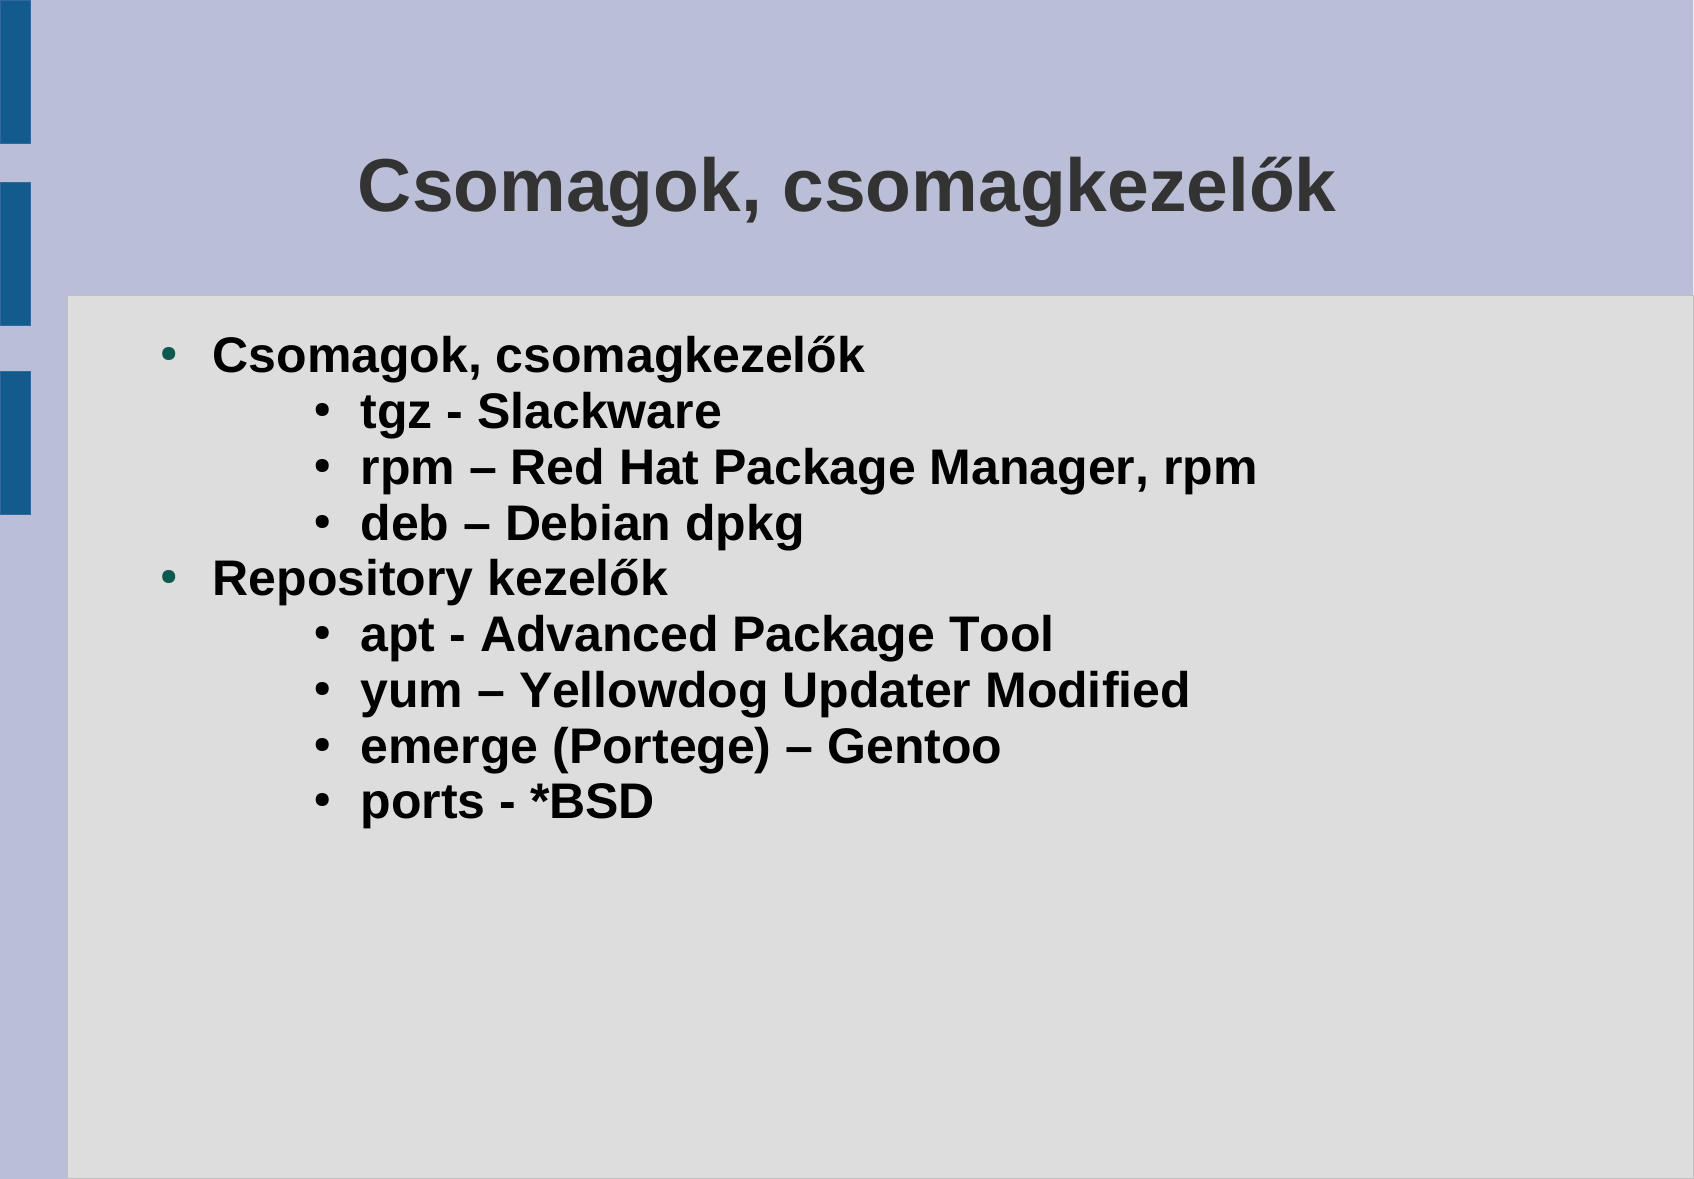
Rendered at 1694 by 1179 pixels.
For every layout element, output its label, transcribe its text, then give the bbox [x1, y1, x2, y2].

title Csomagok, csomagkezelők [124, 86, 1571, 284]
list Csomagok, csomagkezelők tgz - Slackware rpm – Red Hat Package Manager, rpm deb – Debian dpkg Repository kezelők apt - Advanced Package Tool yum – Yellowdog Updater Modified emerge (Portege) – Gentoo ports - *BSD [124, 327, 1571, 1071]
